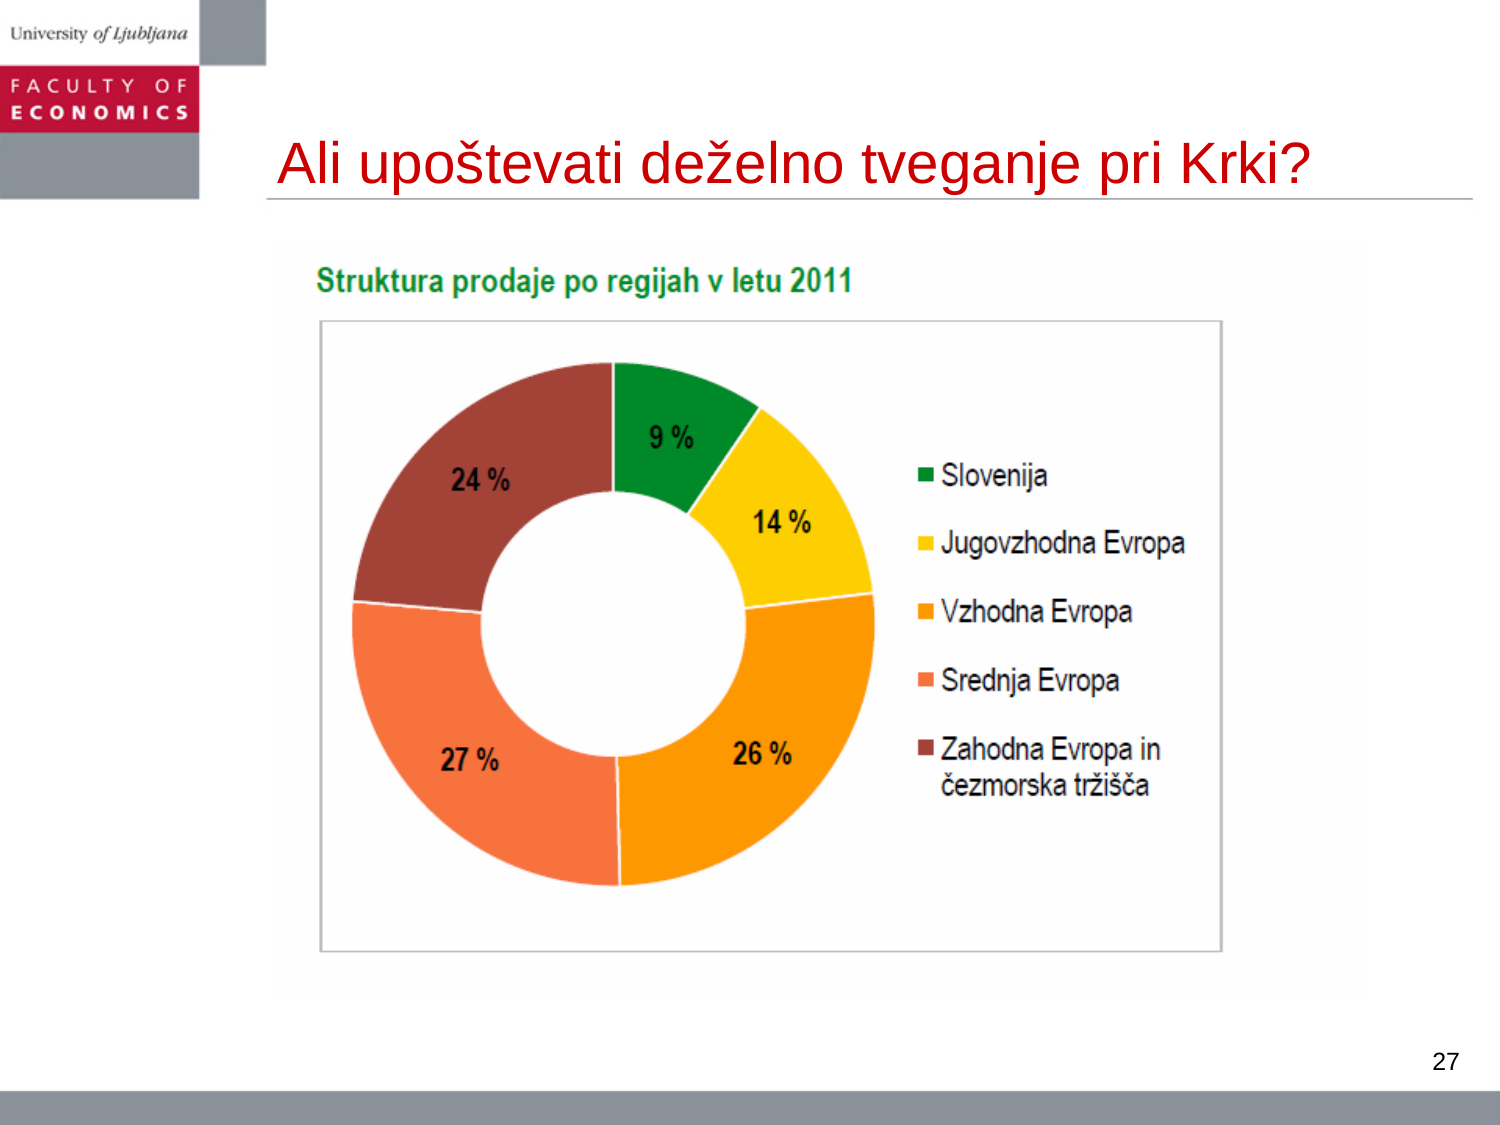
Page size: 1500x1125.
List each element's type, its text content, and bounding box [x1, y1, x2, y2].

text_box <number> [1162, 1037, 1476, 1101]
picture [0, 0, 1500, 1125]
list [262, 262, 1476, 1026]
title Ali upoštevati deželno tveganje pri Krki? [262, 24, 1476, 203]
